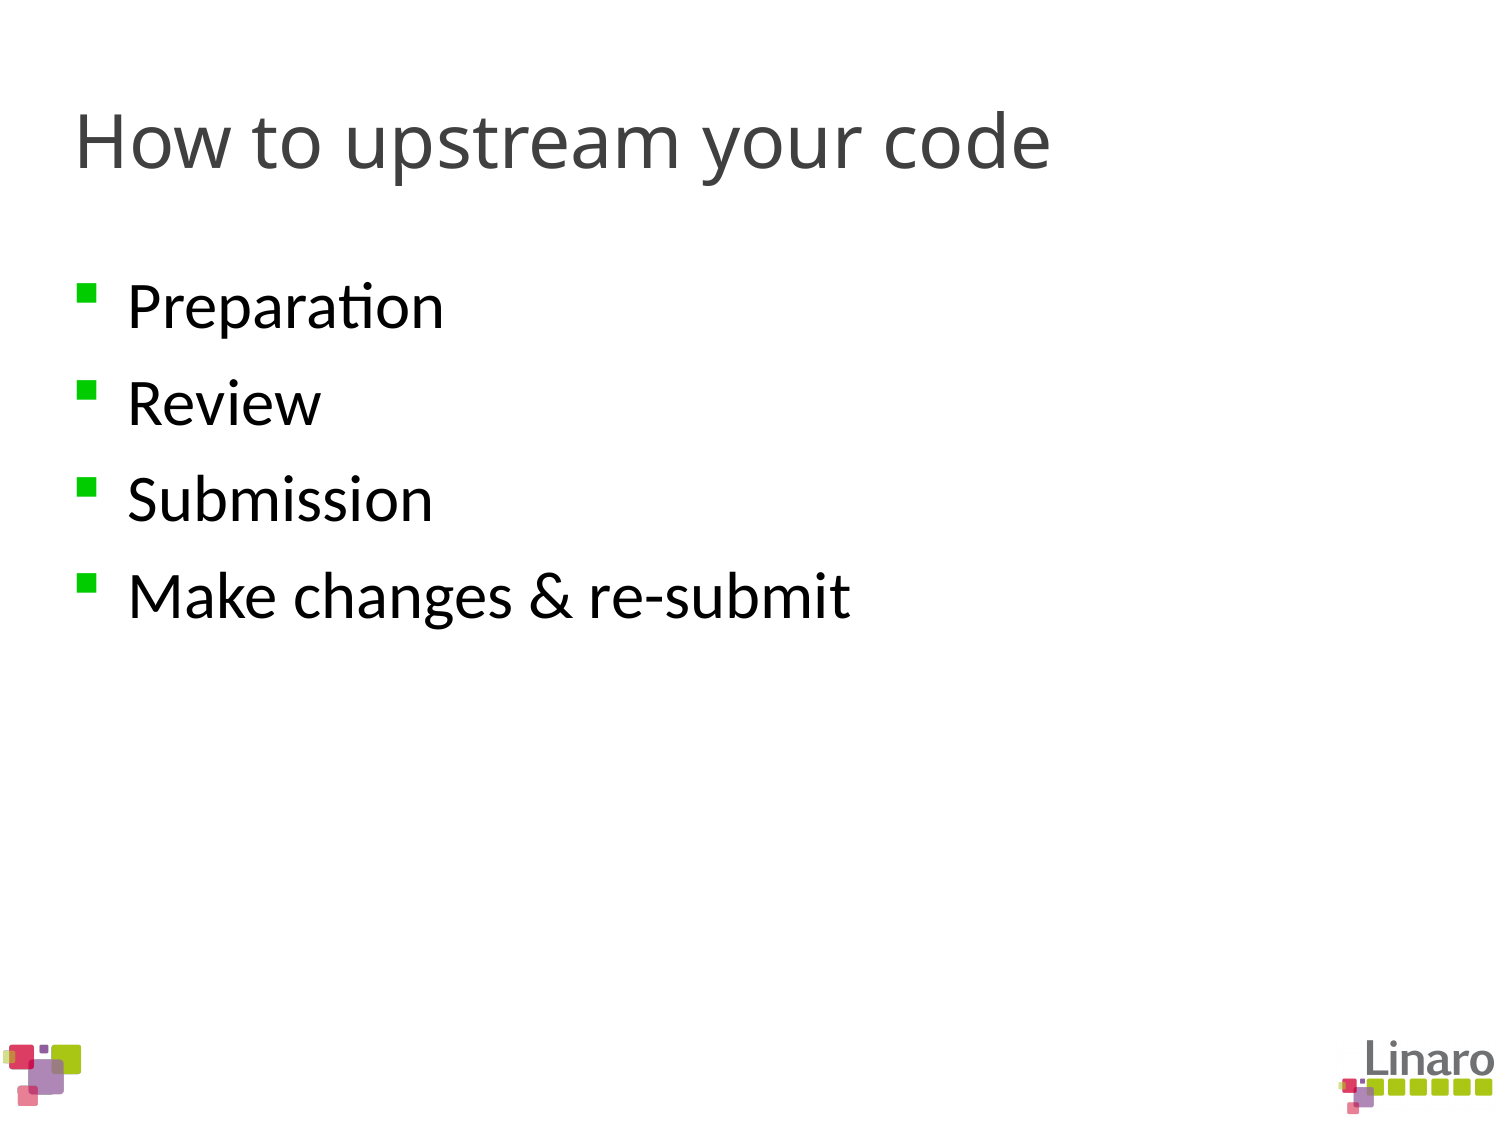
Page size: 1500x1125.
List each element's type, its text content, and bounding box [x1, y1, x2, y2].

list Preparation Review Submission Make changes & re-submit [56, 254, 1426, 976]
picture [0, 1041, 84, 1125]
picture [1331, 1035, 1500, 1119]
title How to upstream your code [59, 40, 1410, 237]
